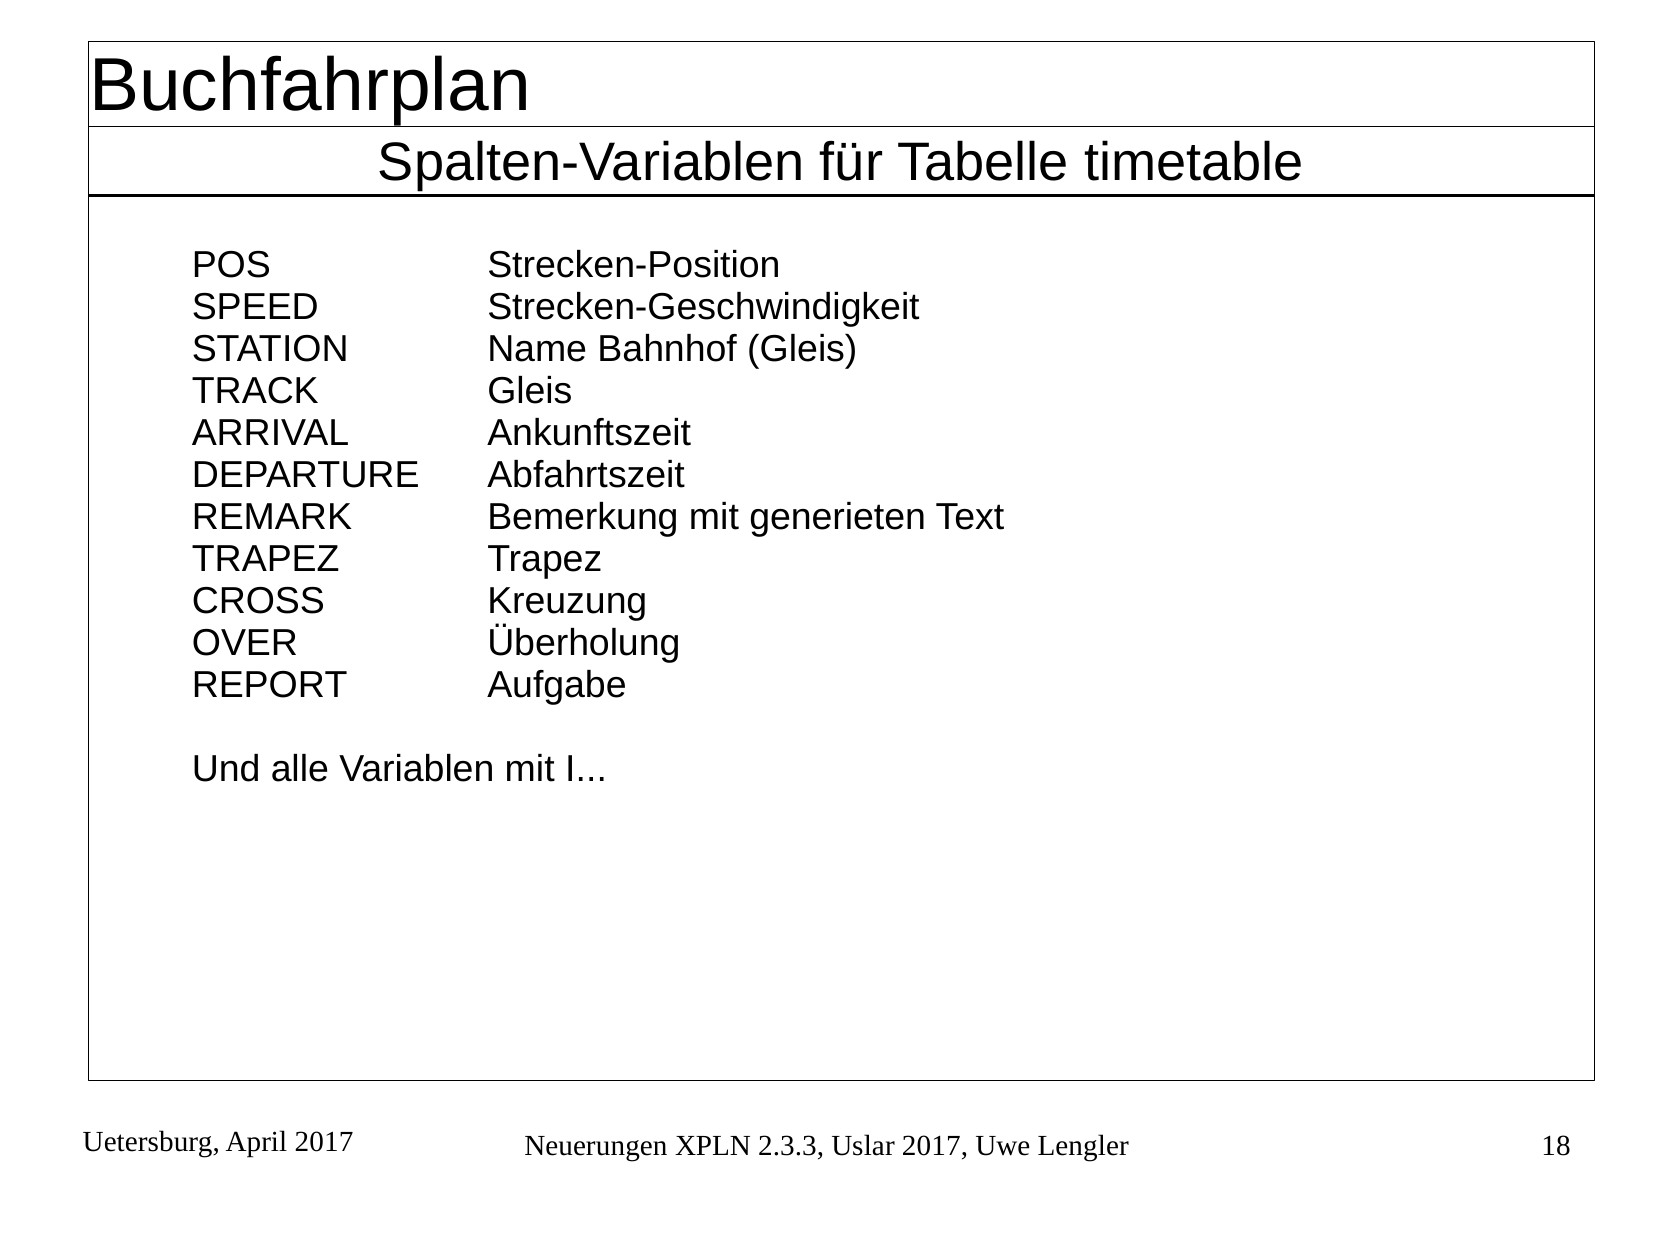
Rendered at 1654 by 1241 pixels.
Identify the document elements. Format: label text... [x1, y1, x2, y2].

text_box POS Strecken-Position SPEED Strecken-Geschwindigkeit STATION Name Bahnhof (Gleis) TRACK Gleis ARRIVAL Ankunftszeit DEPARTURE Abfahrtszeit REMARK Bemerkung mit generieten Text TRAPEZ Trapez CROSS Kreuzung OVER Überholung REPORT Aufgabe Und alle Variablen mit I... [177, 236, 1565, 1034]
title Spalten-Variablen für Tabelle timetable [88, 126, 1595, 194]
title Buchfahrplan [88, 41, 1595, 126]
